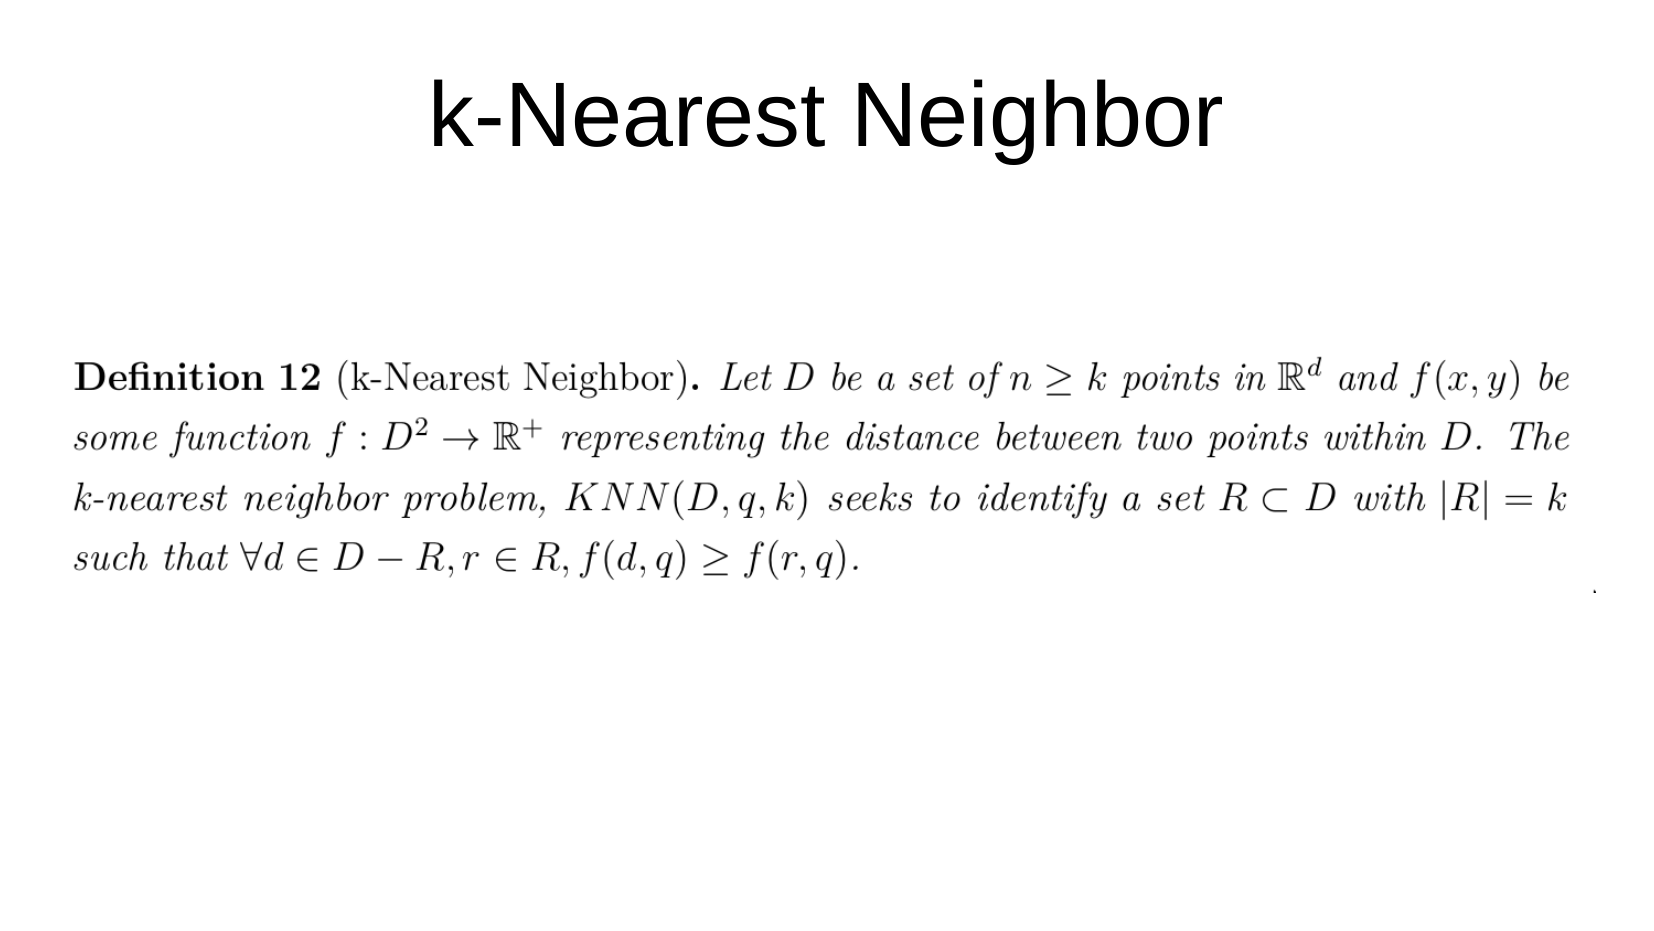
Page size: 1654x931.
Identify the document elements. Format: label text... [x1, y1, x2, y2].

picture [57, 337, 1596, 593]
title k-Nearest Neighbor [82, 37, 1571, 193]
